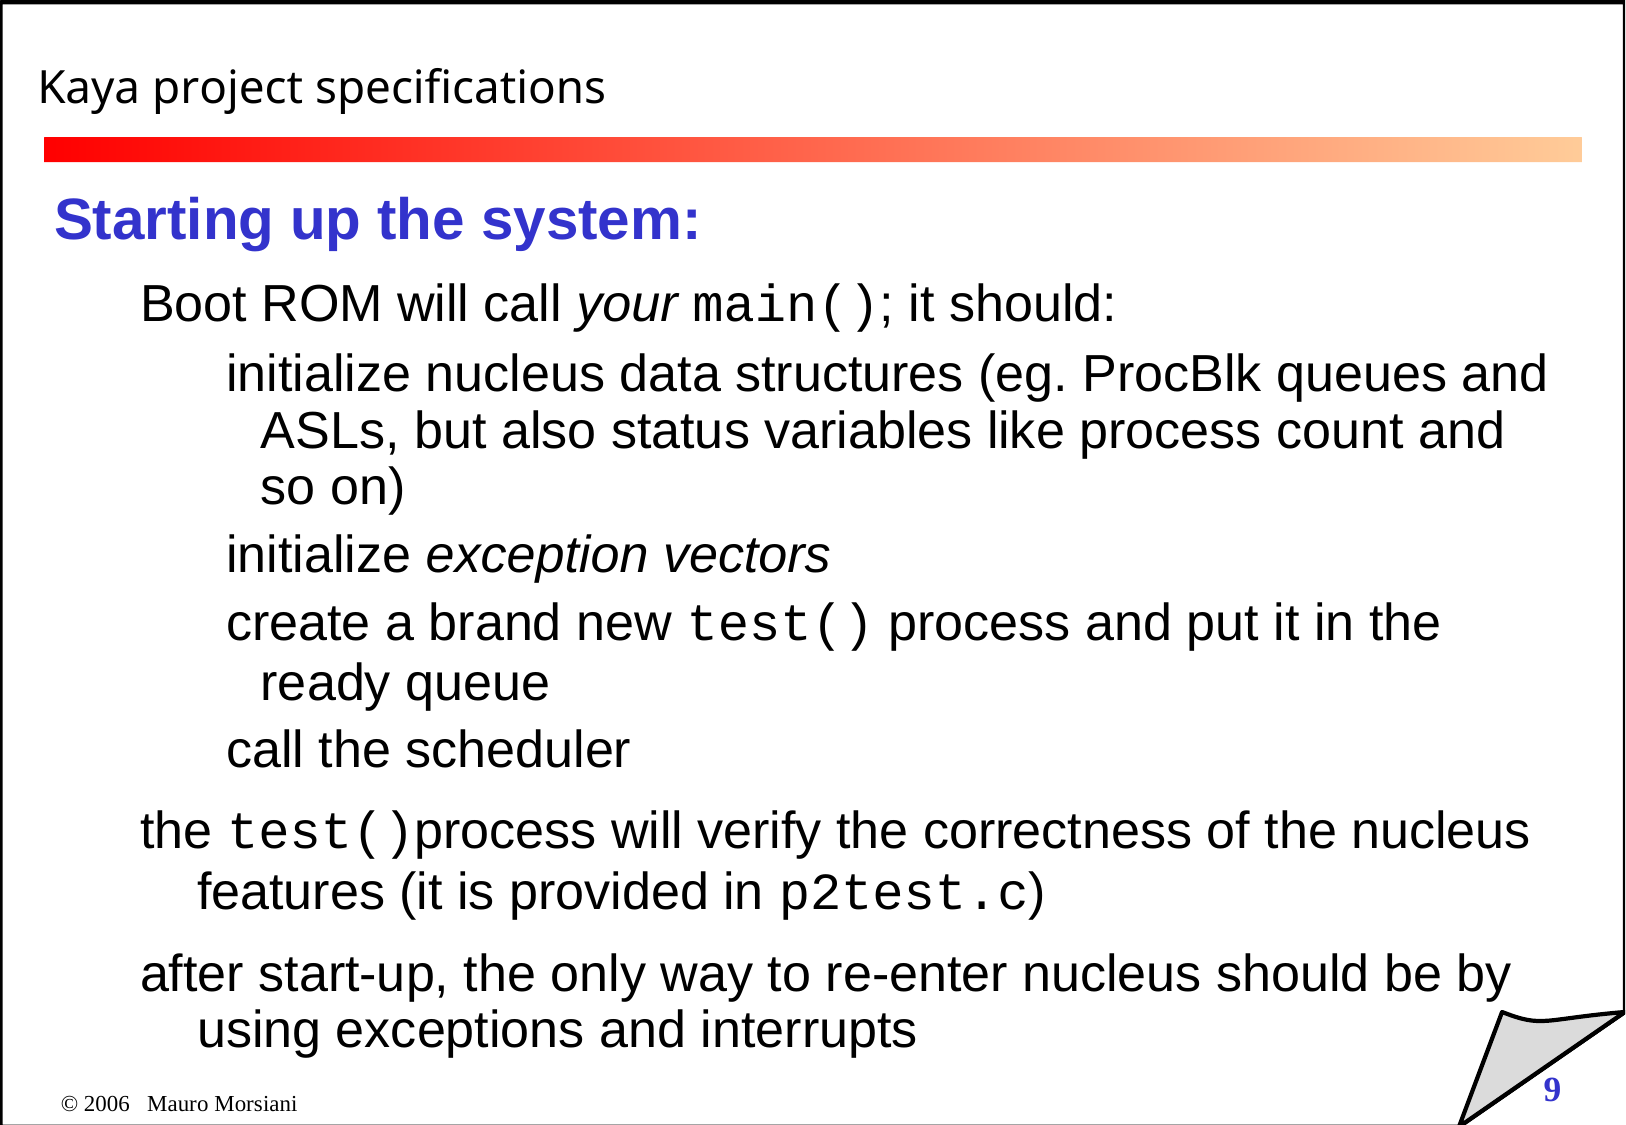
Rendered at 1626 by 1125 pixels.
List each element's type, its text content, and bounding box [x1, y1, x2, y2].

list Starting up the system: Boot ROM will call your main(); it should: initialize nucleus data structures (eg. ProcBlk queues and ASLs, but also status variables like process count and so on) initialize exception vectors create a brand new test() process and put it in the ready queue call the scheduler the test()process will verify the correctness of the nucleus features (it is provided in p2test.c) after start-up, the only way to re-enter nucleus should be by using exceptions and interrupts [54, 187, 1571, 1124]
title Kaya project specifications [37, 44, 1588, 131]
